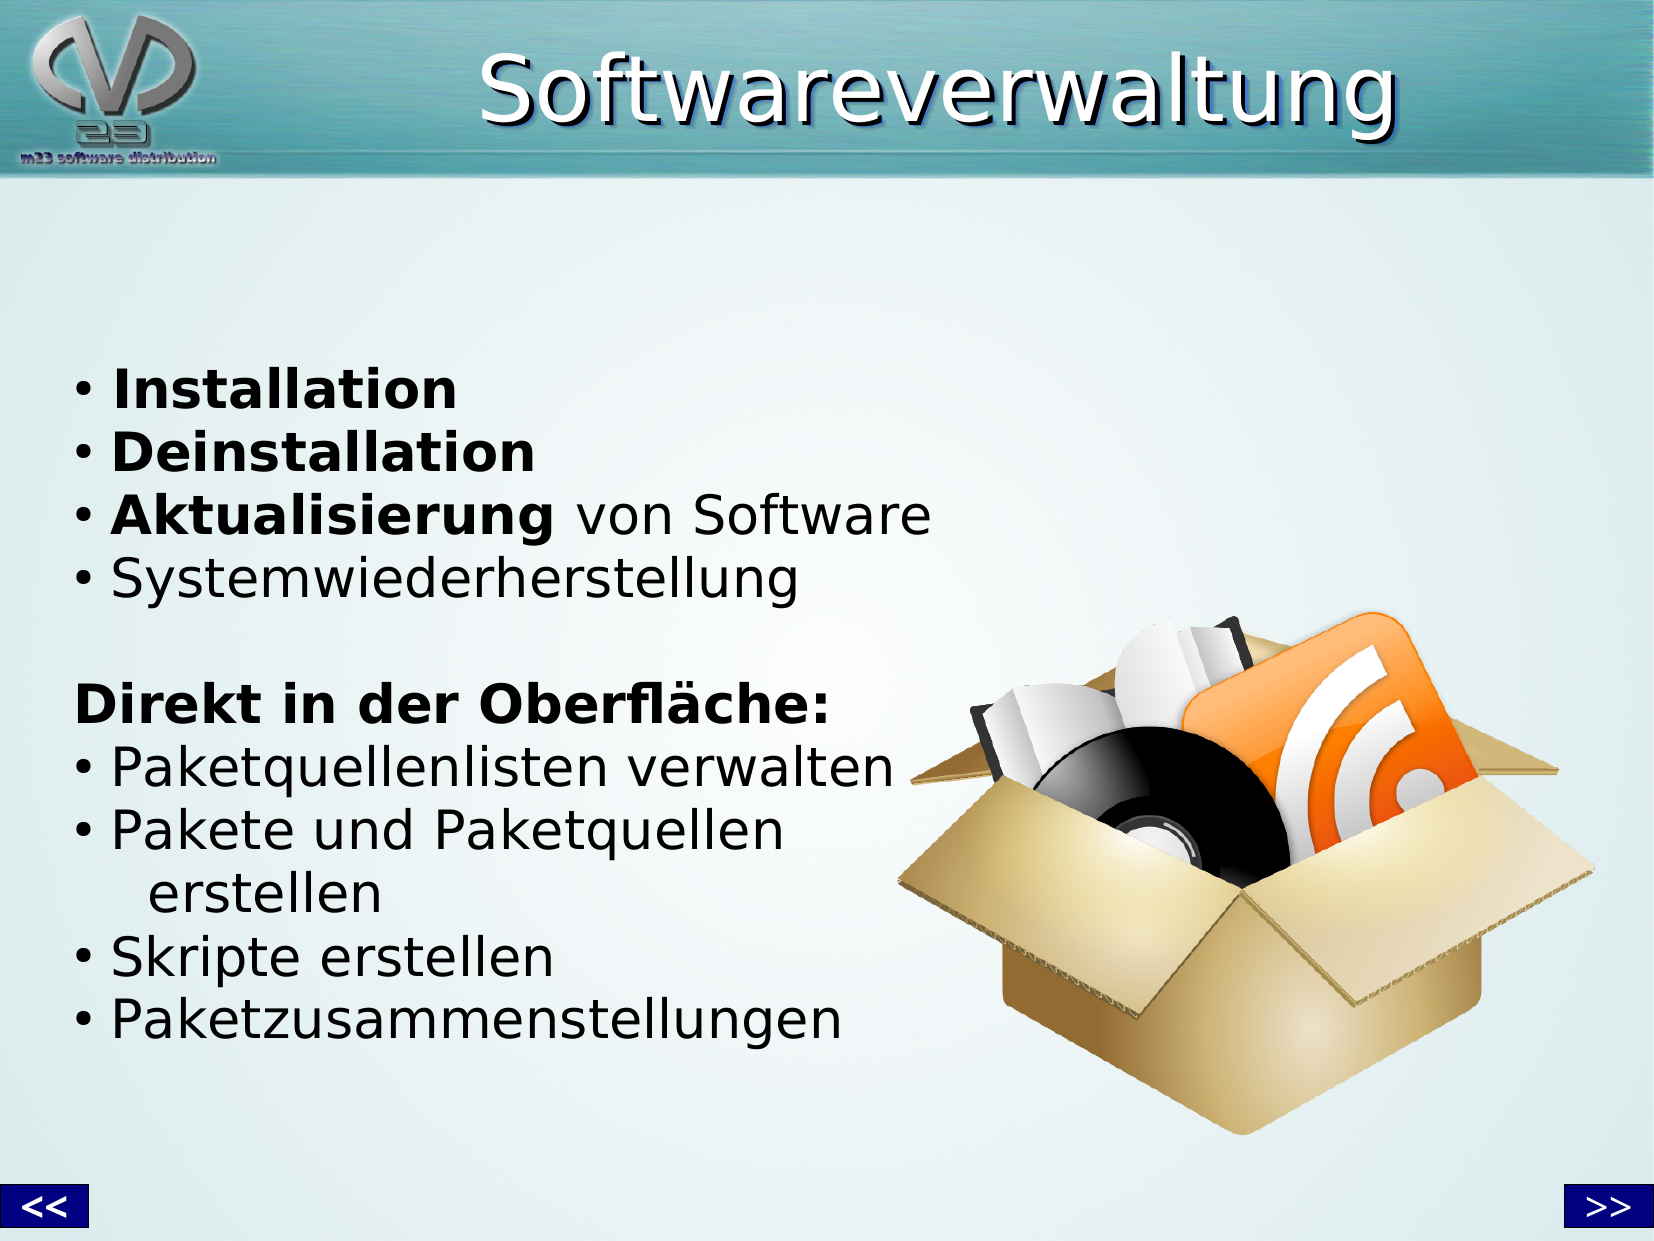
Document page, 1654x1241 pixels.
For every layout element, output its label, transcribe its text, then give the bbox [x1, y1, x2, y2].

picture [0, 0, 1654, 1241]
text_box Installation Deinstallation Aktualisierung von Software Systemwiederherstellung Direkt in der Oberfläche: Paketquellenlisten verwalten Pakete und Paketquellen erstellen Skripte erstellen Paketzusammenstellungen [73, 234, 1406, 1176]
title Softwareverwaltung [224, 2, 1654, 178]
